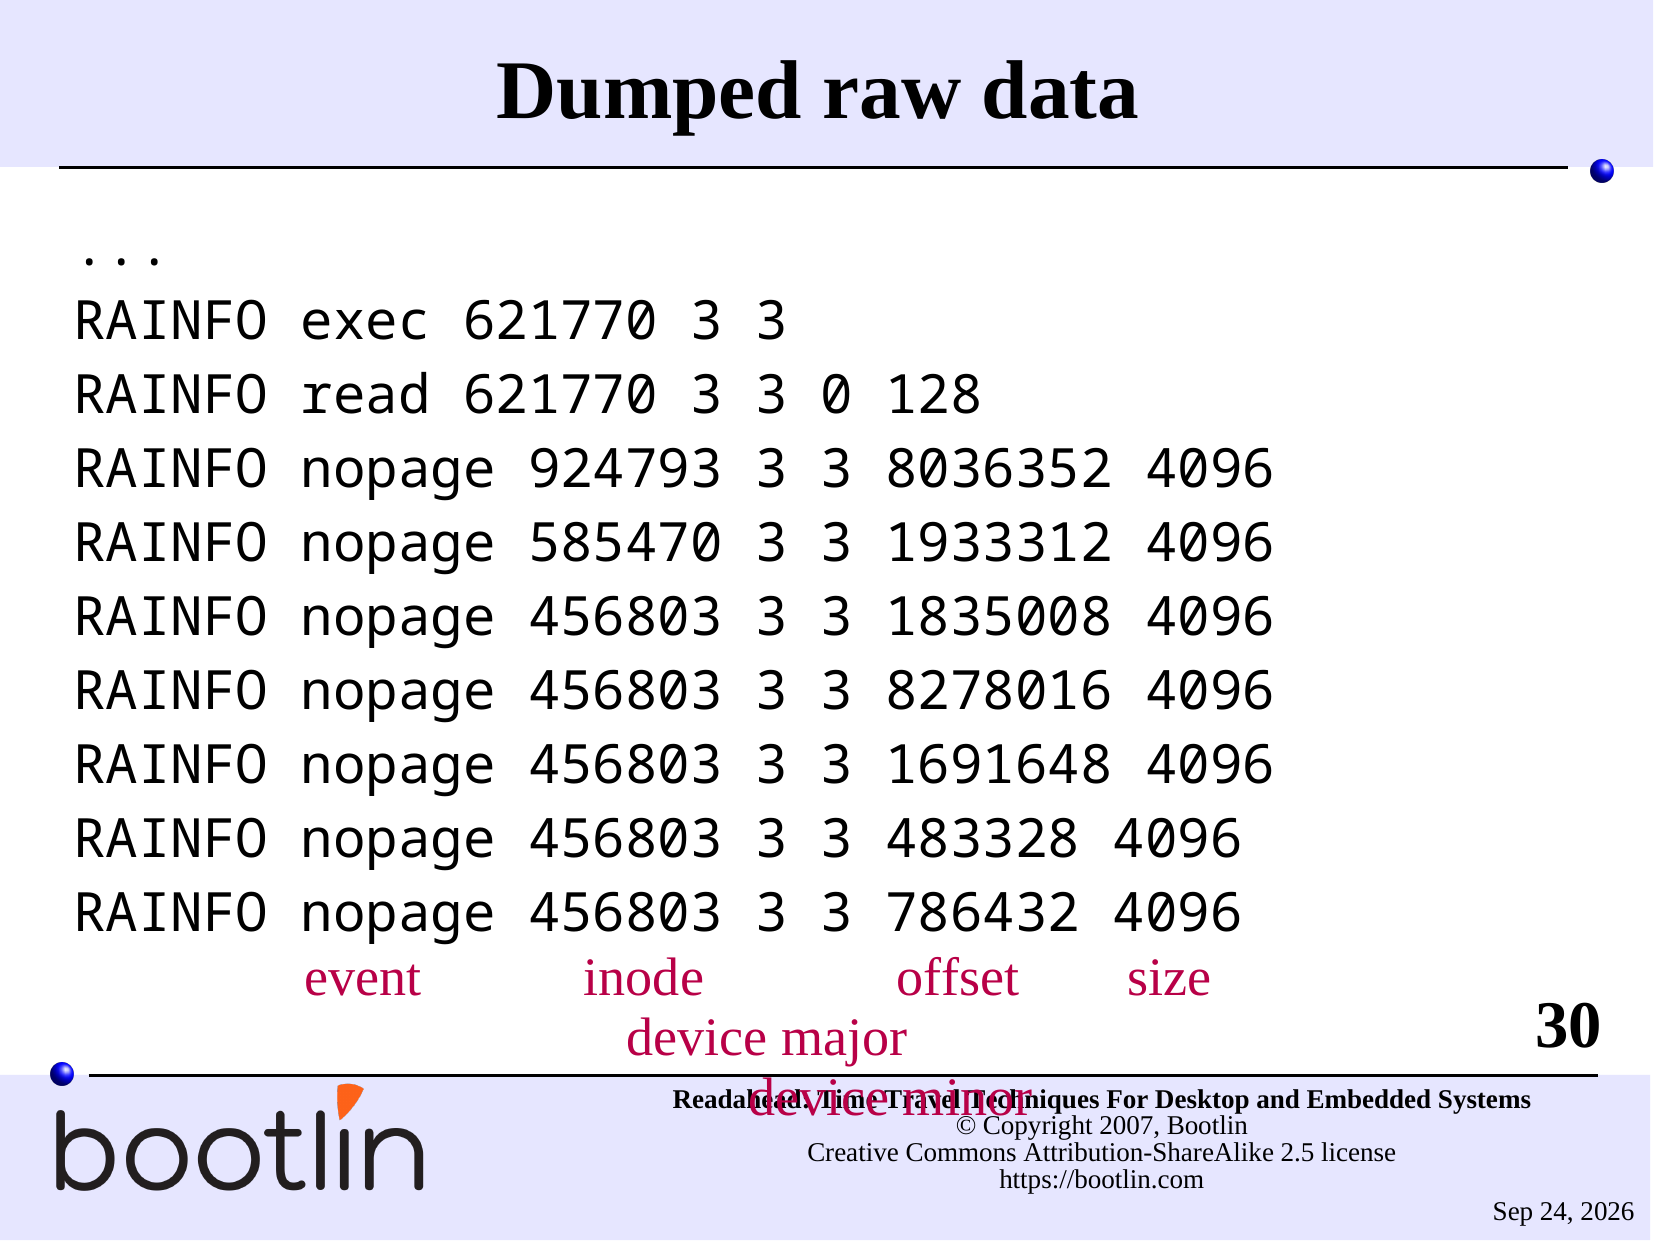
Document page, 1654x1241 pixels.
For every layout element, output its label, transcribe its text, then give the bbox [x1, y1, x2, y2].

title Dumped raw data [33, 29, 1604, 153]
picture [17, 1060, 462, 1230]
list ... RAINFO exec 621770 3 3 RAINFO read 621770 3 3 0 128 RAINFO nopage 924793 3 3 8036352 4096 RAINFO nopage 585470 3 3 1933312 4096 RAINFO nopage 456803 3 3 1835008 4096 RAINFO nopage 456803 3 3 8278016 4096 RAINFO nopage 456803 3 3 1691648 4096 RAINFO nopage 456803 3 3 483328 4096 RAINFO nopage 456803 3 3 786432 4096 event inode offset size device major device minor [55, 207, 1576, 1063]
